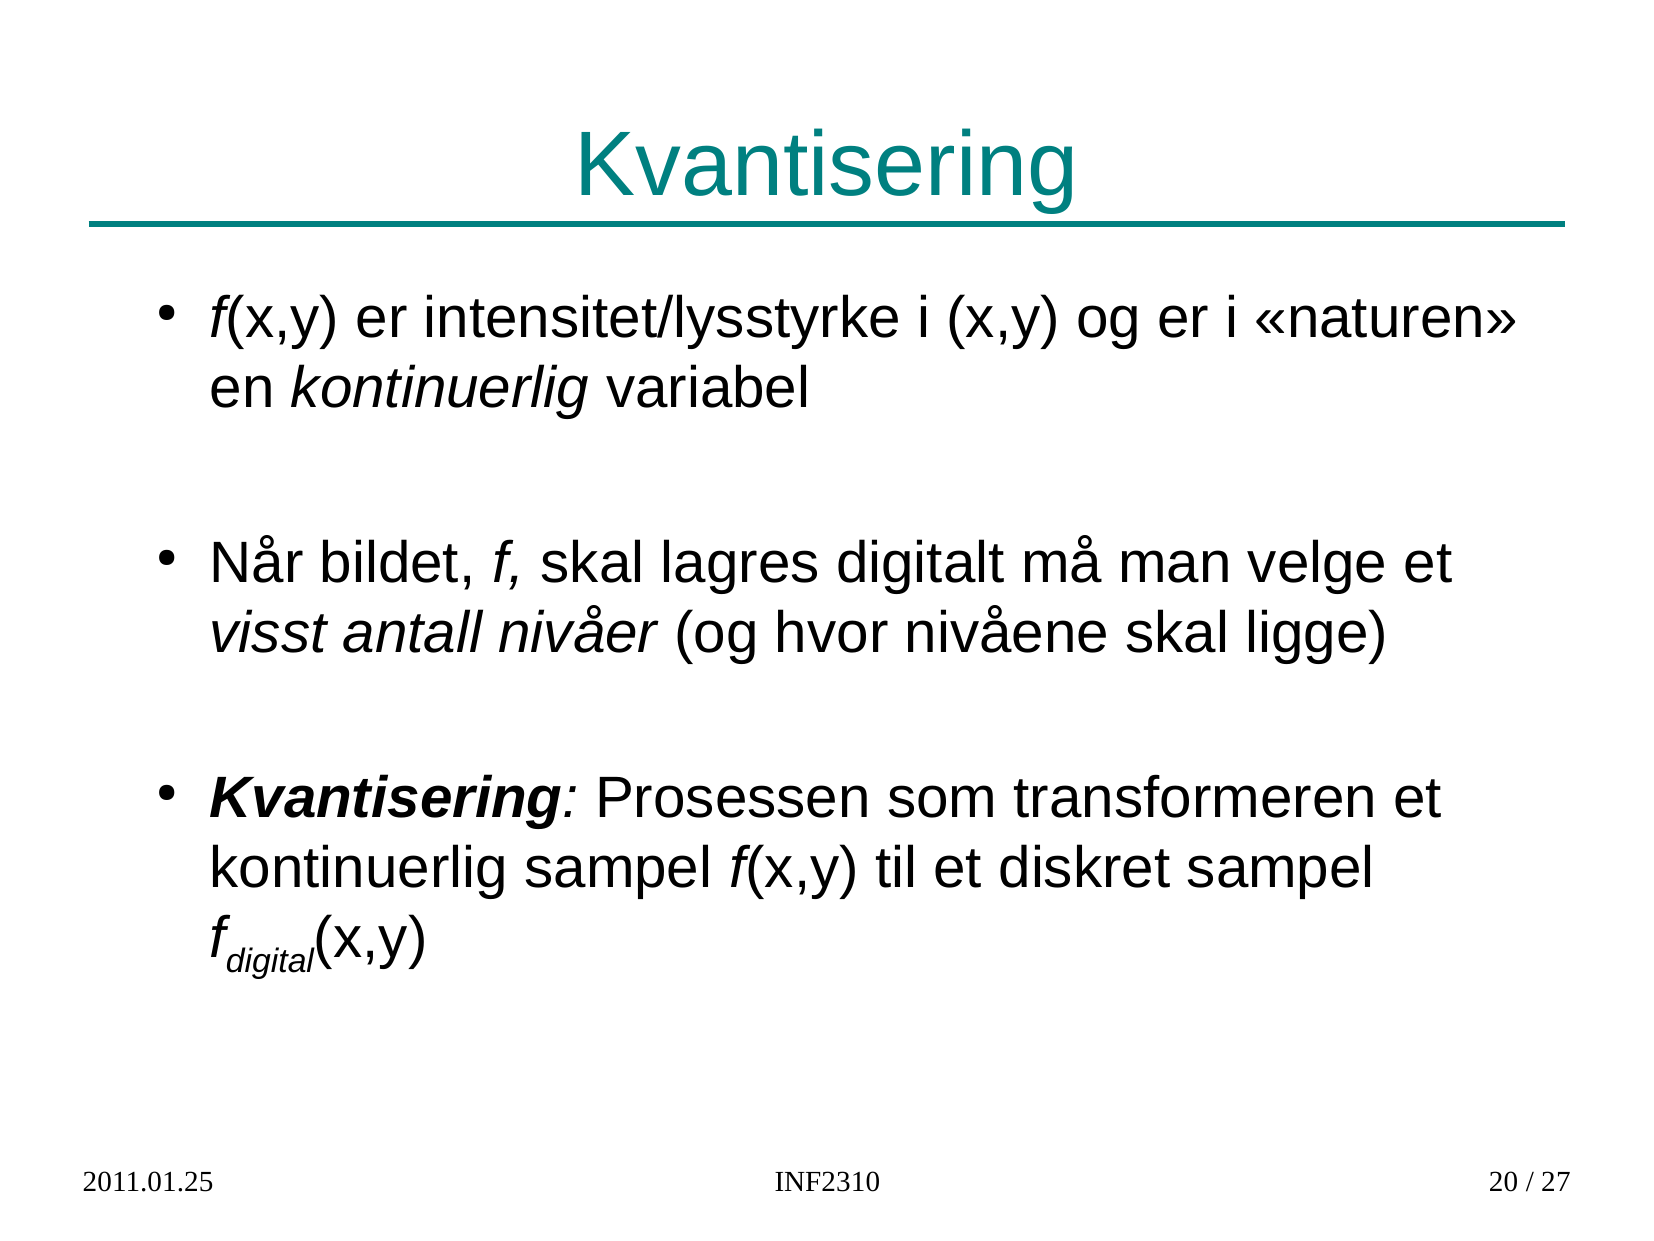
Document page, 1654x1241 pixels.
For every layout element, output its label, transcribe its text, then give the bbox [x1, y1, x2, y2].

title Kvantisering [123, 68, 1530, 249]
list f(x,y) er intensitet/lysstyrke i (x,y) og er i «naturen» en kontinuerlig variabel Når bildet, f, skal lagres digitalt må man velge et visst antall nivåer (og hvor nivåene skal ligge) Kvantisering: Prosessen som transformeren et kontinuerlig sampel f(x,y) til et diskret sampel fdigital(x,y) [123, 271, 1539, 1140]
